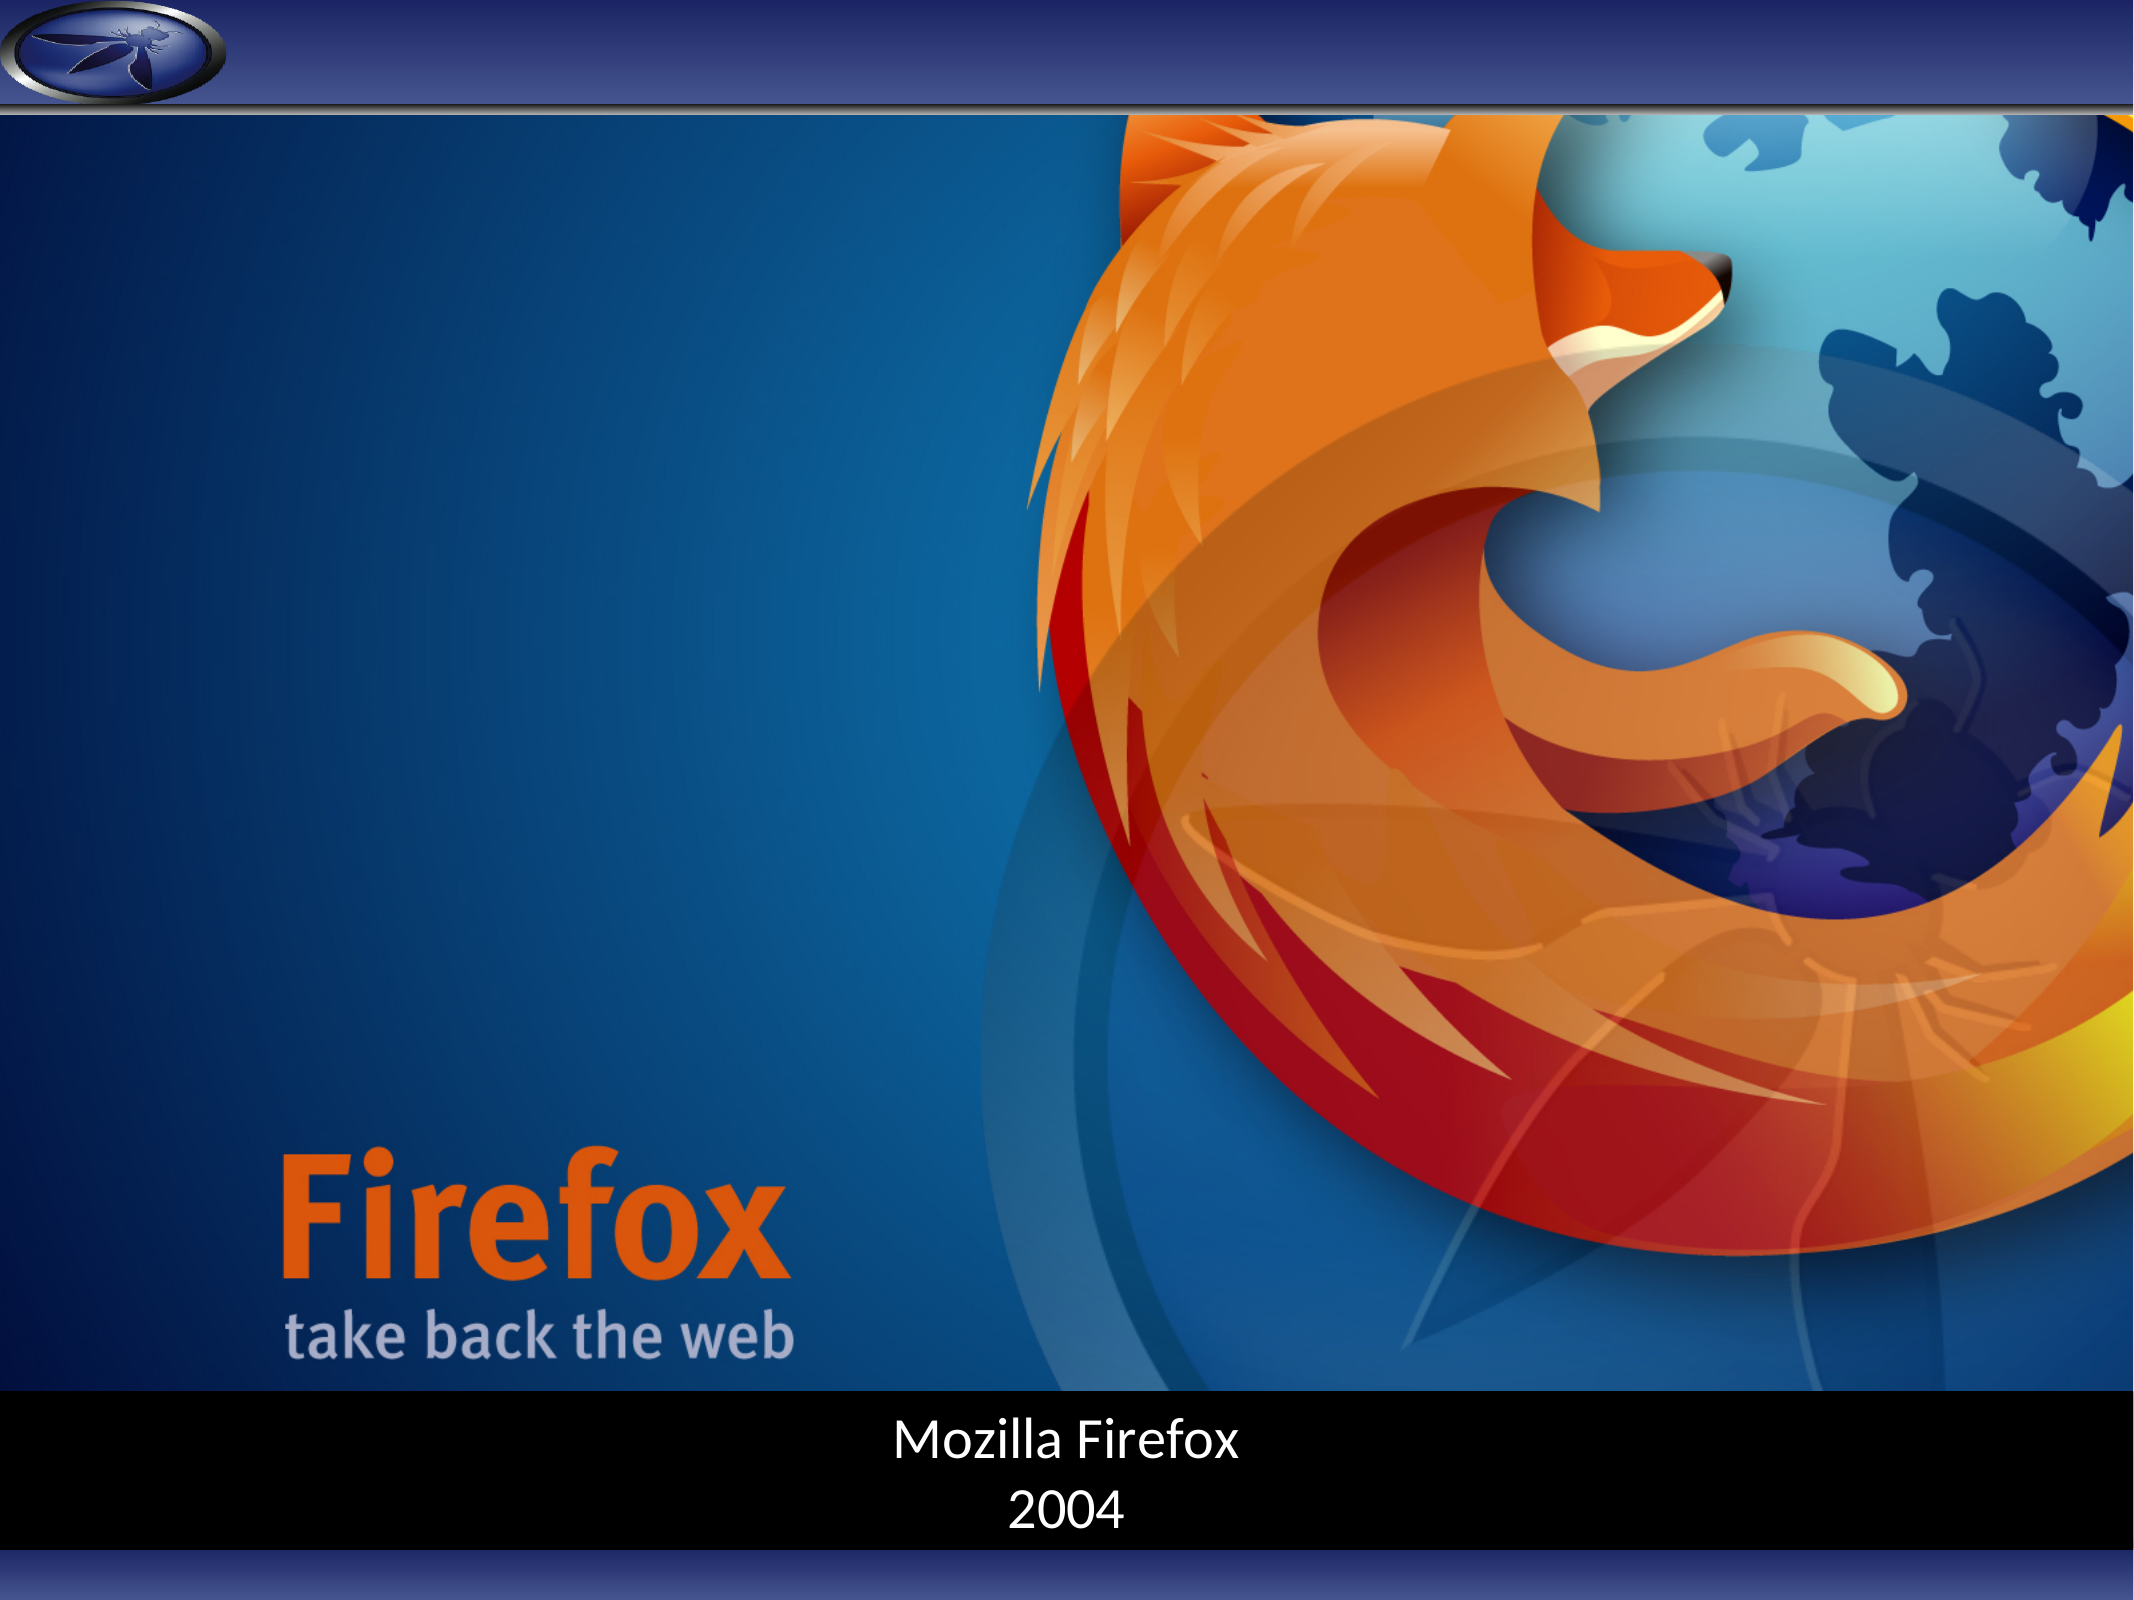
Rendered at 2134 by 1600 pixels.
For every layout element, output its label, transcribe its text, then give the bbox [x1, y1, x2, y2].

text_box Mozilla Firefox 2004 [0, 1392, 2134, 1548]
picture [0, 0, 2134, 1392]
picture [0, 0, 228, 104]
